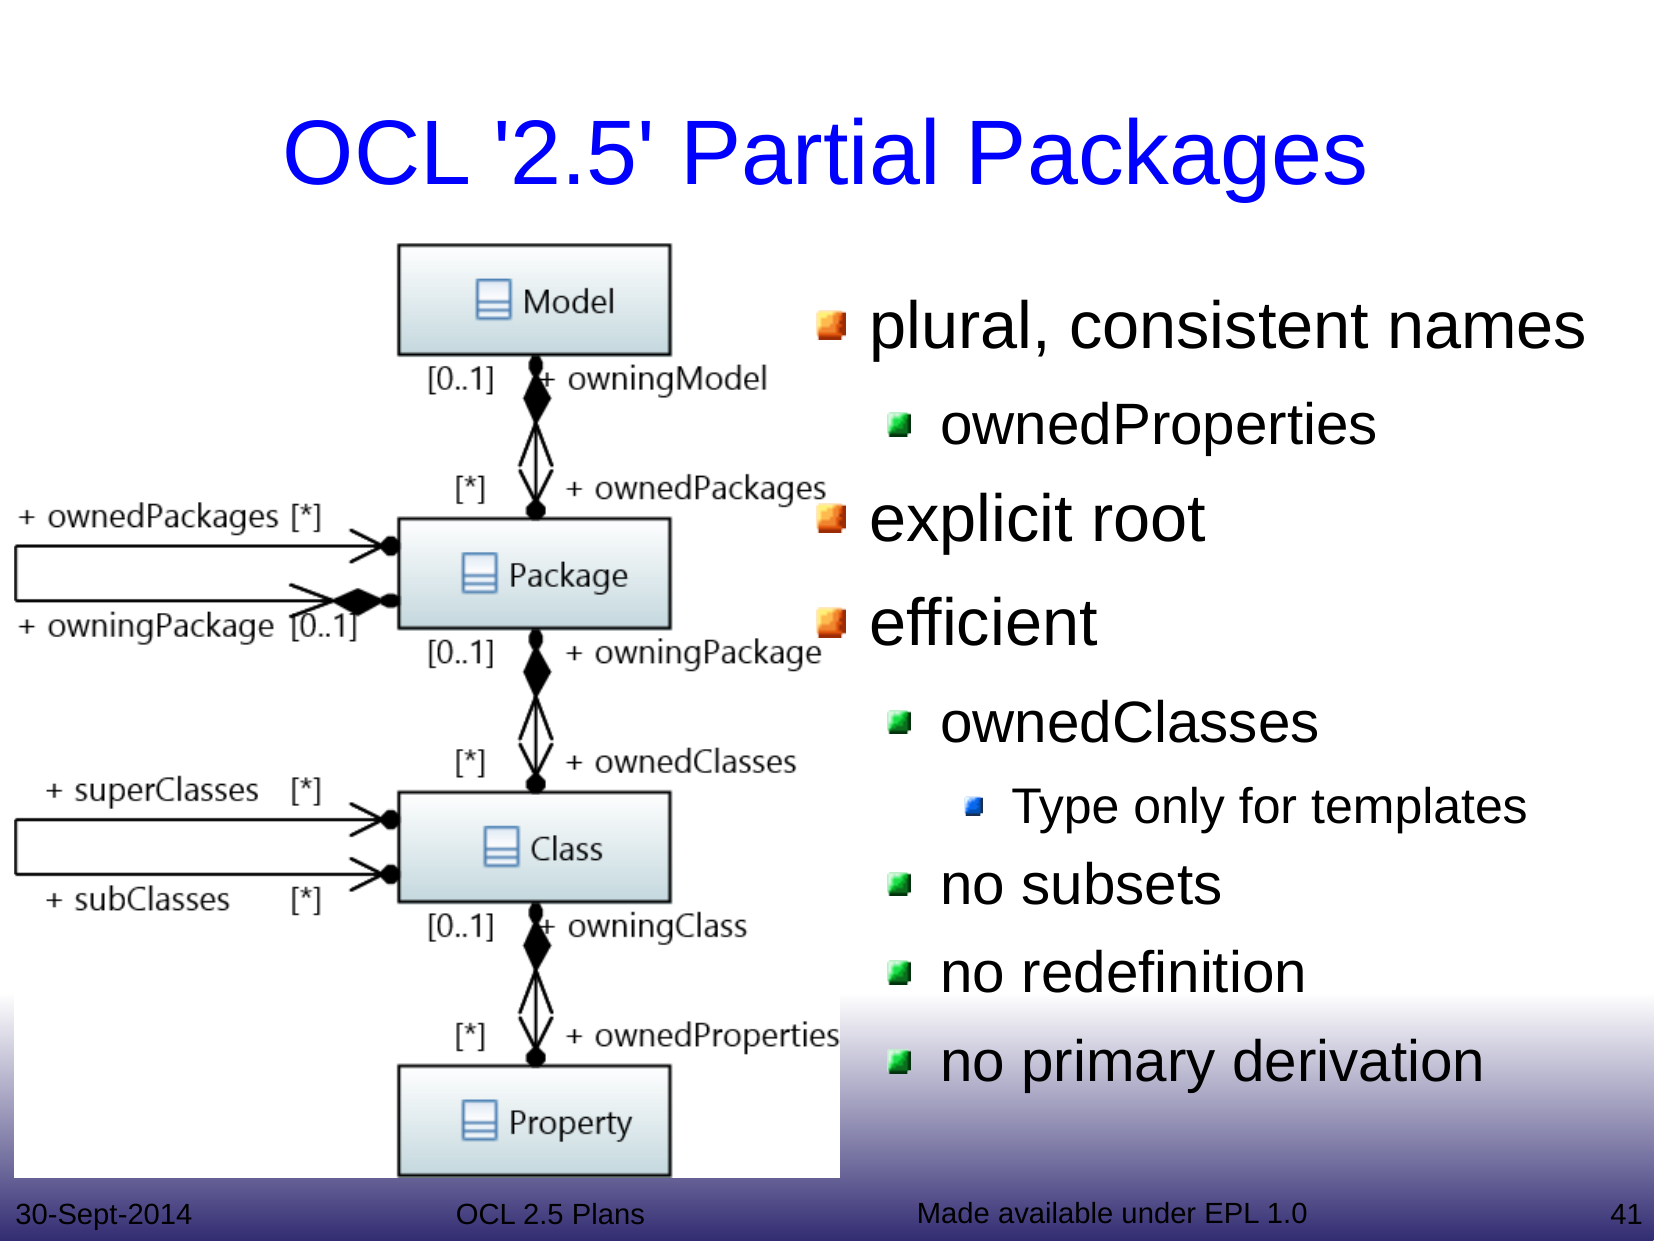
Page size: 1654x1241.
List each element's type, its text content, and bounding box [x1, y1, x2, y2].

title OCL '2.5' Partial Packages [82, 49, 1571, 257]
picture [14, 243, 840, 1178]
list plural, consistent names ownedProperties explicit root efficient ownedClasses Type only for templates no subsets no redefinition no primary derivation [798, 287, 1654, 1093]
